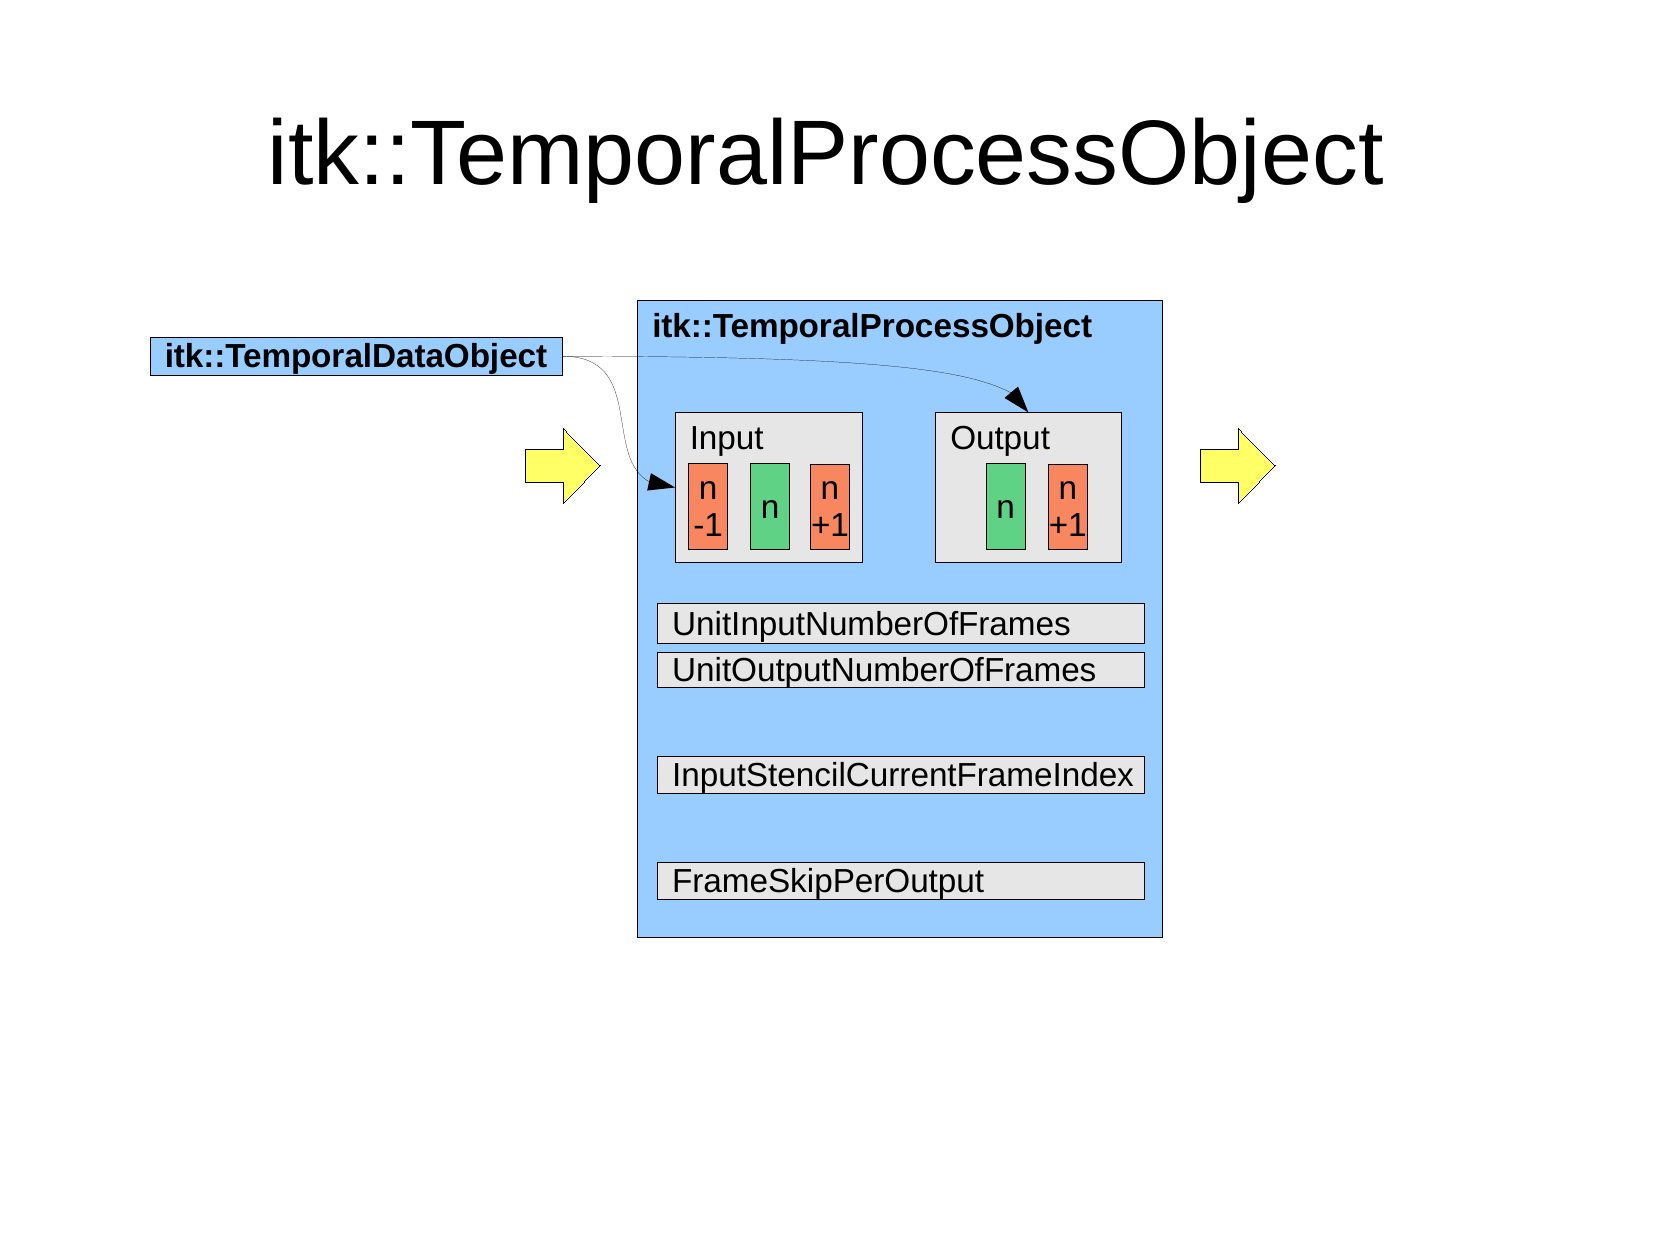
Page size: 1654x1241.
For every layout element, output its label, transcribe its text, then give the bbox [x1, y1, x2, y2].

text_box Input [675, 412, 863, 563]
text_box [525, 428, 601, 504]
text_box n [986, 463, 1026, 550]
text_box UnitInputNumberOfFrames [657, 603, 1145, 644]
text_box InputStencilCurrentFrameIndex [657, 756, 1145, 794]
text_box itk::TemporalDataObject [150, 337, 563, 376]
title itk::TemporalProcessObject [82, 56, 1571, 250]
text_box Output [935, 412, 1122, 563]
text_box [1200, 428, 1276, 504]
text_box UnitOutputNumberOfFrames [657, 652, 1145, 688]
text_box n +1 [1048, 464, 1088, 550]
text_box FrameSkipPerOutput [657, 862, 1145, 900]
text_box n [750, 463, 790, 550]
text_box n +1 [810, 464, 850, 550]
text_box n -1 [688, 463, 728, 550]
text_box itk::TemporalProcessObject [637, 300, 1163, 938]
